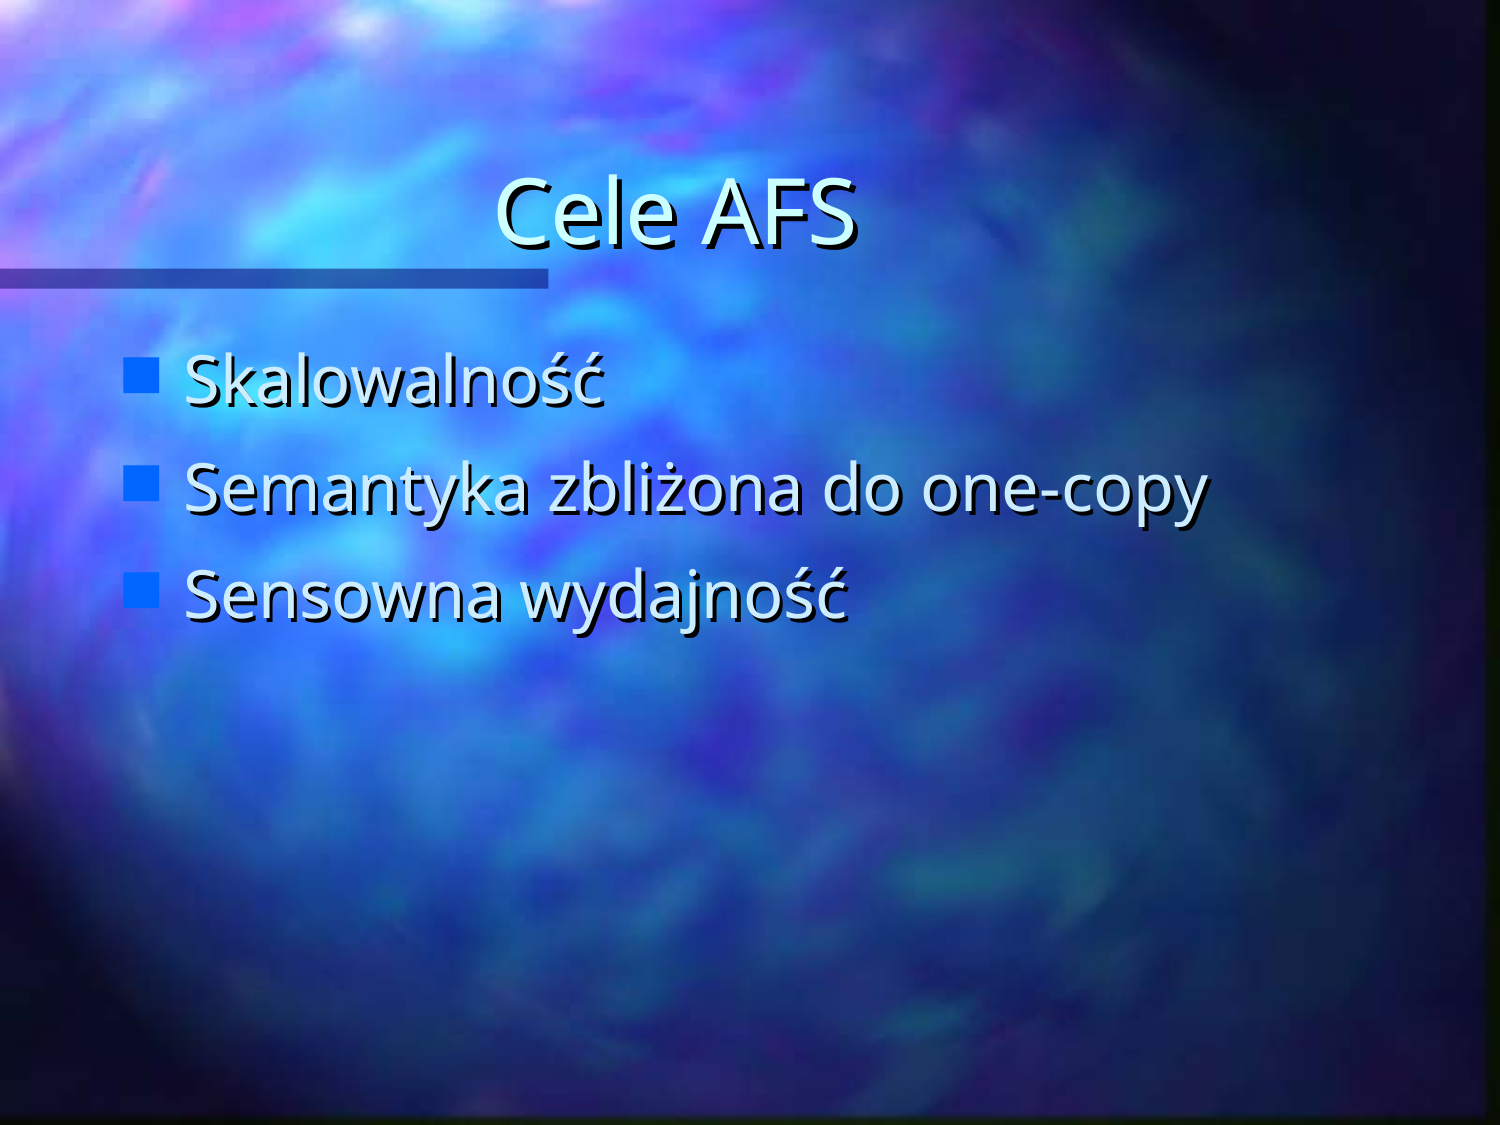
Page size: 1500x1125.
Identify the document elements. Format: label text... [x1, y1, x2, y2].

list Skalowalność Semantyka zbliżona do one-copy Sensowna wydajność [112, 324, 1388, 1001]
picture [0, 0, 1500, 1125]
title Cele AFS [37, 74, 1313, 275]
